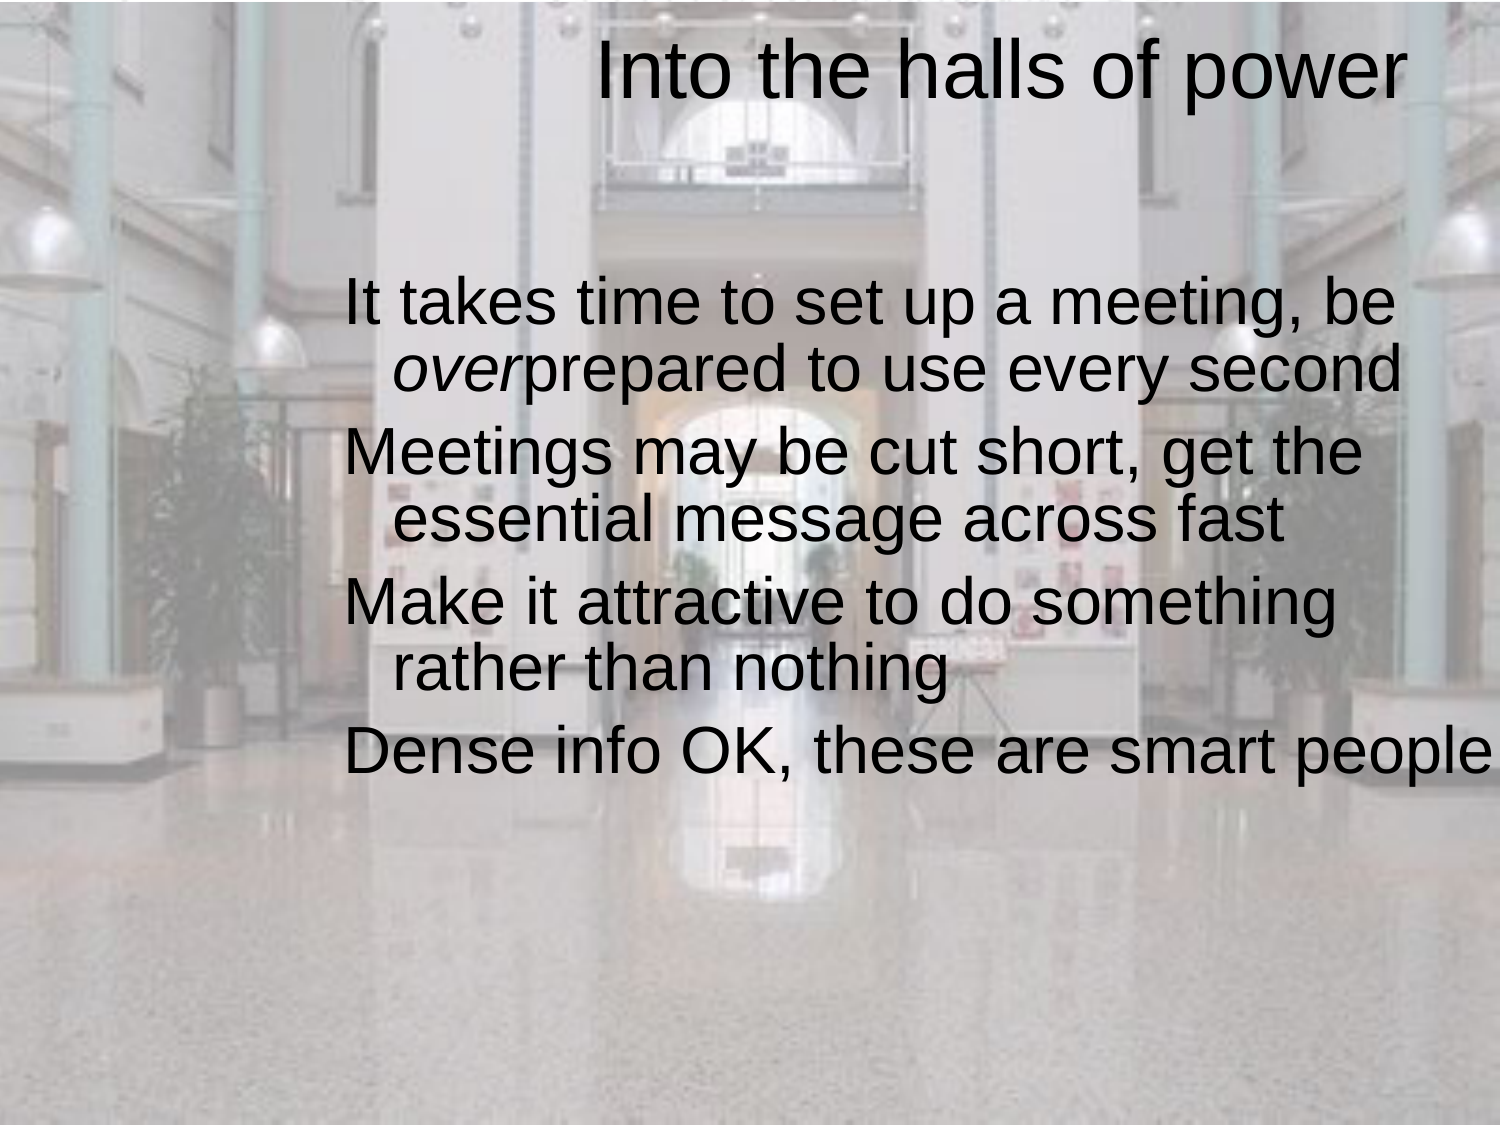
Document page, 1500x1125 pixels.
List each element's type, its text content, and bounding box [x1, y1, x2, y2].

list It takes time to set up a meeting, be overprepared to use every second Meetings may be cut short, get the essential message across fast Make it attractive to do something rather than nothing Dense info OK, these are smart people [343, 271, 1499, 993]
picture [0, 0, 1500, 1125]
title Into the halls of power [377, 1, 1500, 146]
